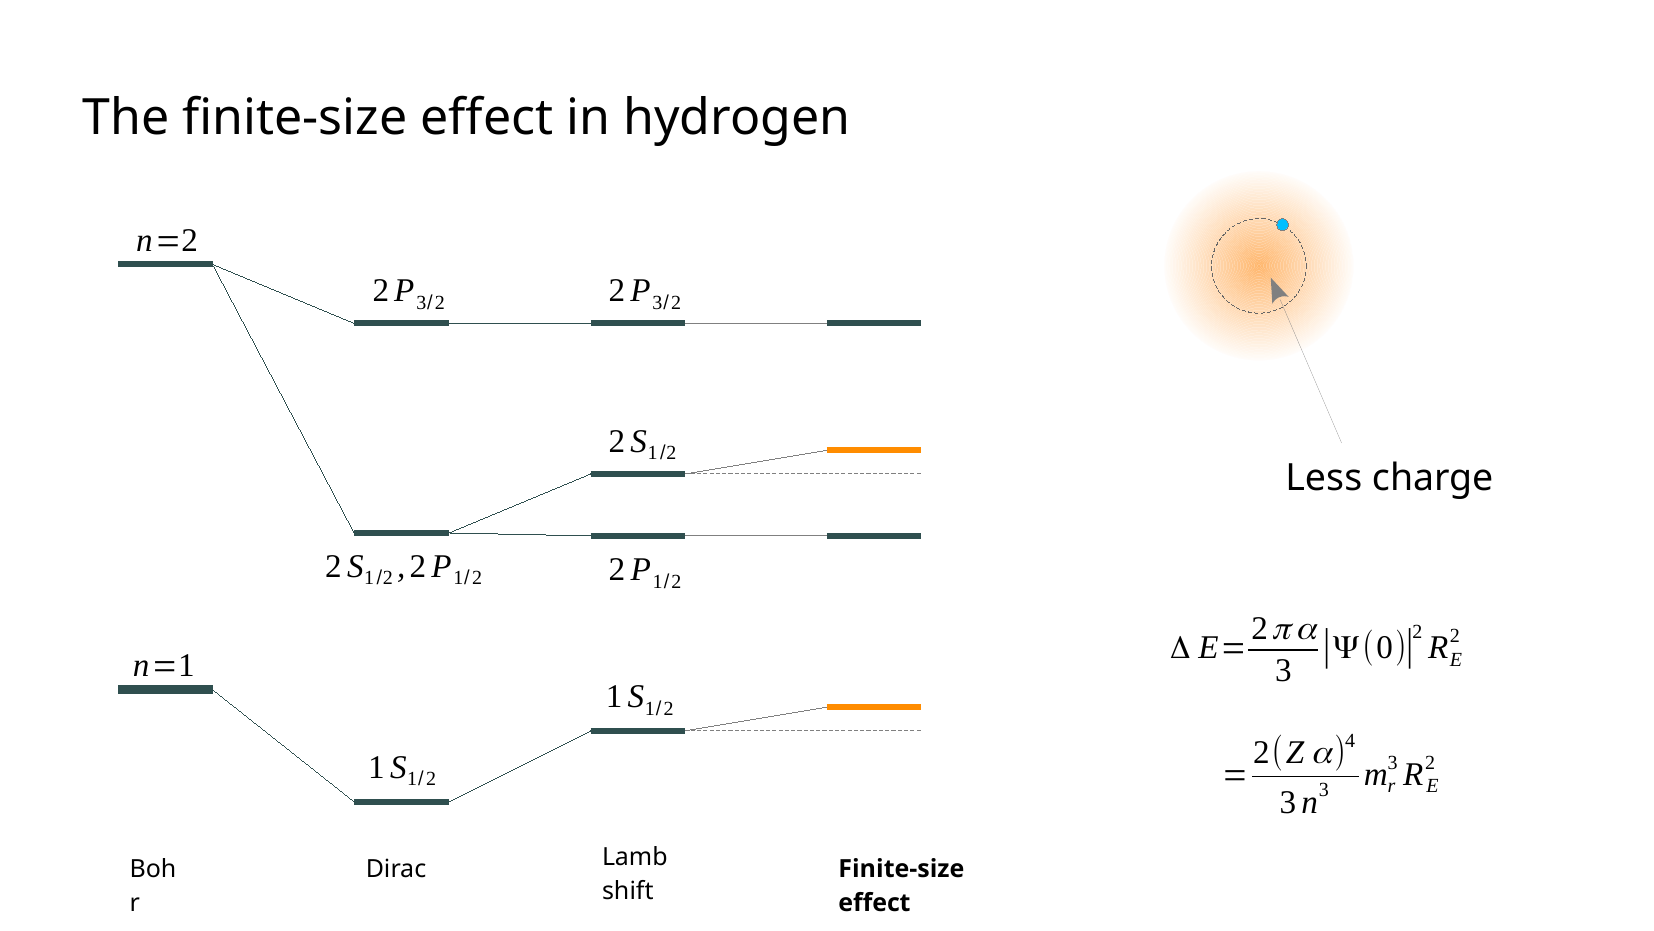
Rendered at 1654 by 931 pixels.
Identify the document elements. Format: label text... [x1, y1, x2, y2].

chart [126, 646, 201, 684]
text_box Bohr [114, 843, 199, 891]
text_box Dirac [351, 843, 449, 891]
chart [1164, 610, 1470, 821]
text_box Lamb shift [587, 831, 709, 931]
chart [318, 547, 488, 590]
chart [602, 550, 688, 593]
text_box [1164, 171, 1354, 361]
chart [366, 271, 451, 314]
chart [602, 422, 683, 465]
text_box Finite-size effect [823, 843, 1055, 890]
chart [599, 677, 680, 720]
title The finite-size effect in hydrogen [82, 37, 1571, 193]
chart [602, 271, 688, 314]
text_box Less charge [1270, 442, 1498, 503]
chart [361, 748, 442, 791]
chart [129, 221, 205, 259]
